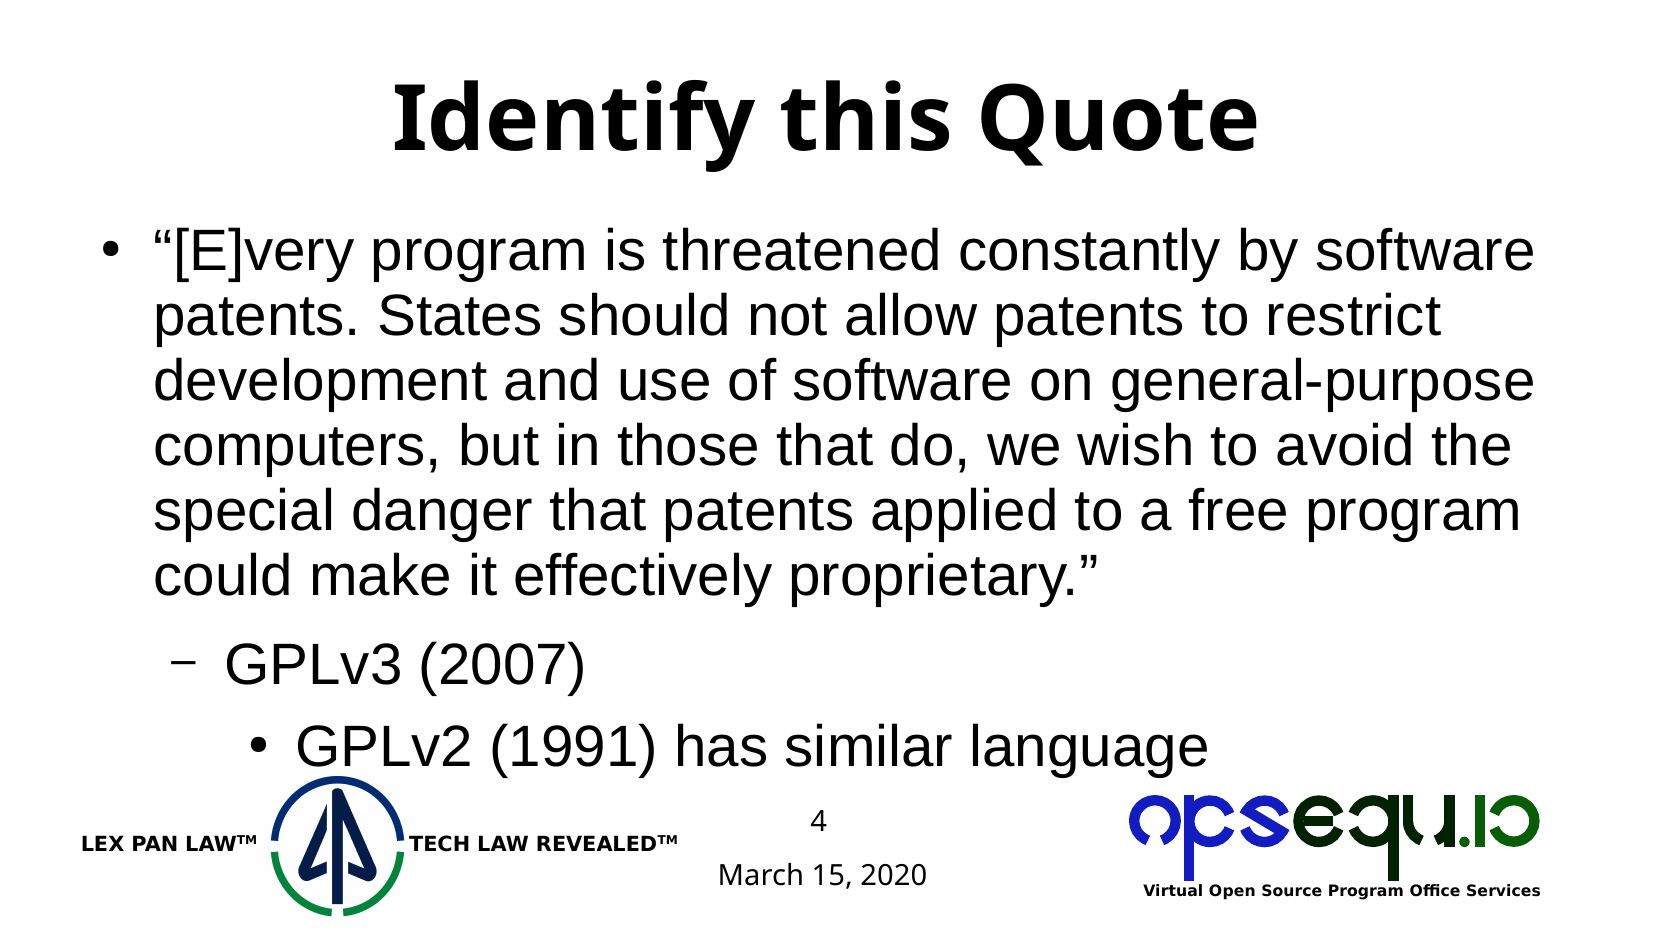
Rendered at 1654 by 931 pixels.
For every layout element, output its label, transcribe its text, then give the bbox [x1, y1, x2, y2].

picture [240, 760, 433, 931]
title Identify this Quote [82, 37, 1571, 193]
list “[E]very program is threatened constantly by software patents. States should not allow patents to restrict development and use of software on general-purpose computers, but in those that do, we wish to avoid the special danger that patents applied to a free program could make it effectively proprietary.” GPLv3 (2007) GPLv2 (1991) has similar language [82, 217, 1571, 758]
